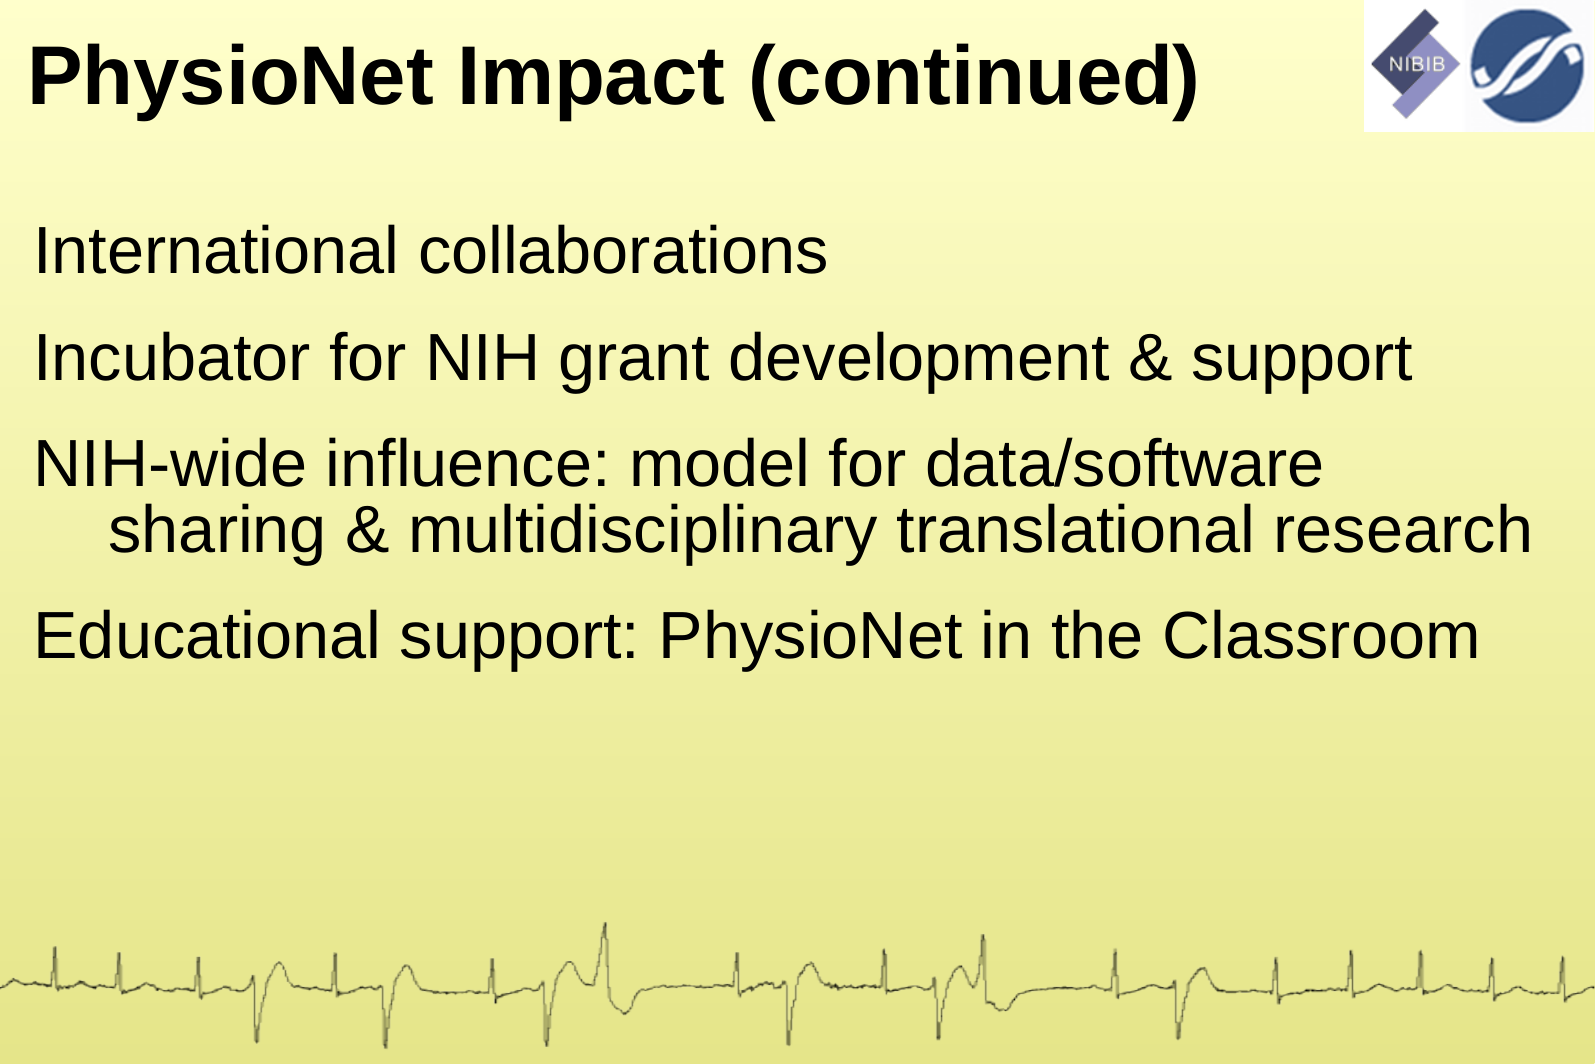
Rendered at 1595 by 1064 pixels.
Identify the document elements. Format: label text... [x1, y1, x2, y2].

picture [1448, 0, 1595, 132]
list International collaborations Incubator for NIH grant development & support NIH-wide influence: model for data/software sharing & multidisciplinary translational research Educational support: PhysioNet in the Classroom [18, 214, 1555, 828]
picture [0, 913, 1595, 1064]
title PhysioNet Impact (continued) [12, 0, 1448, 345]
